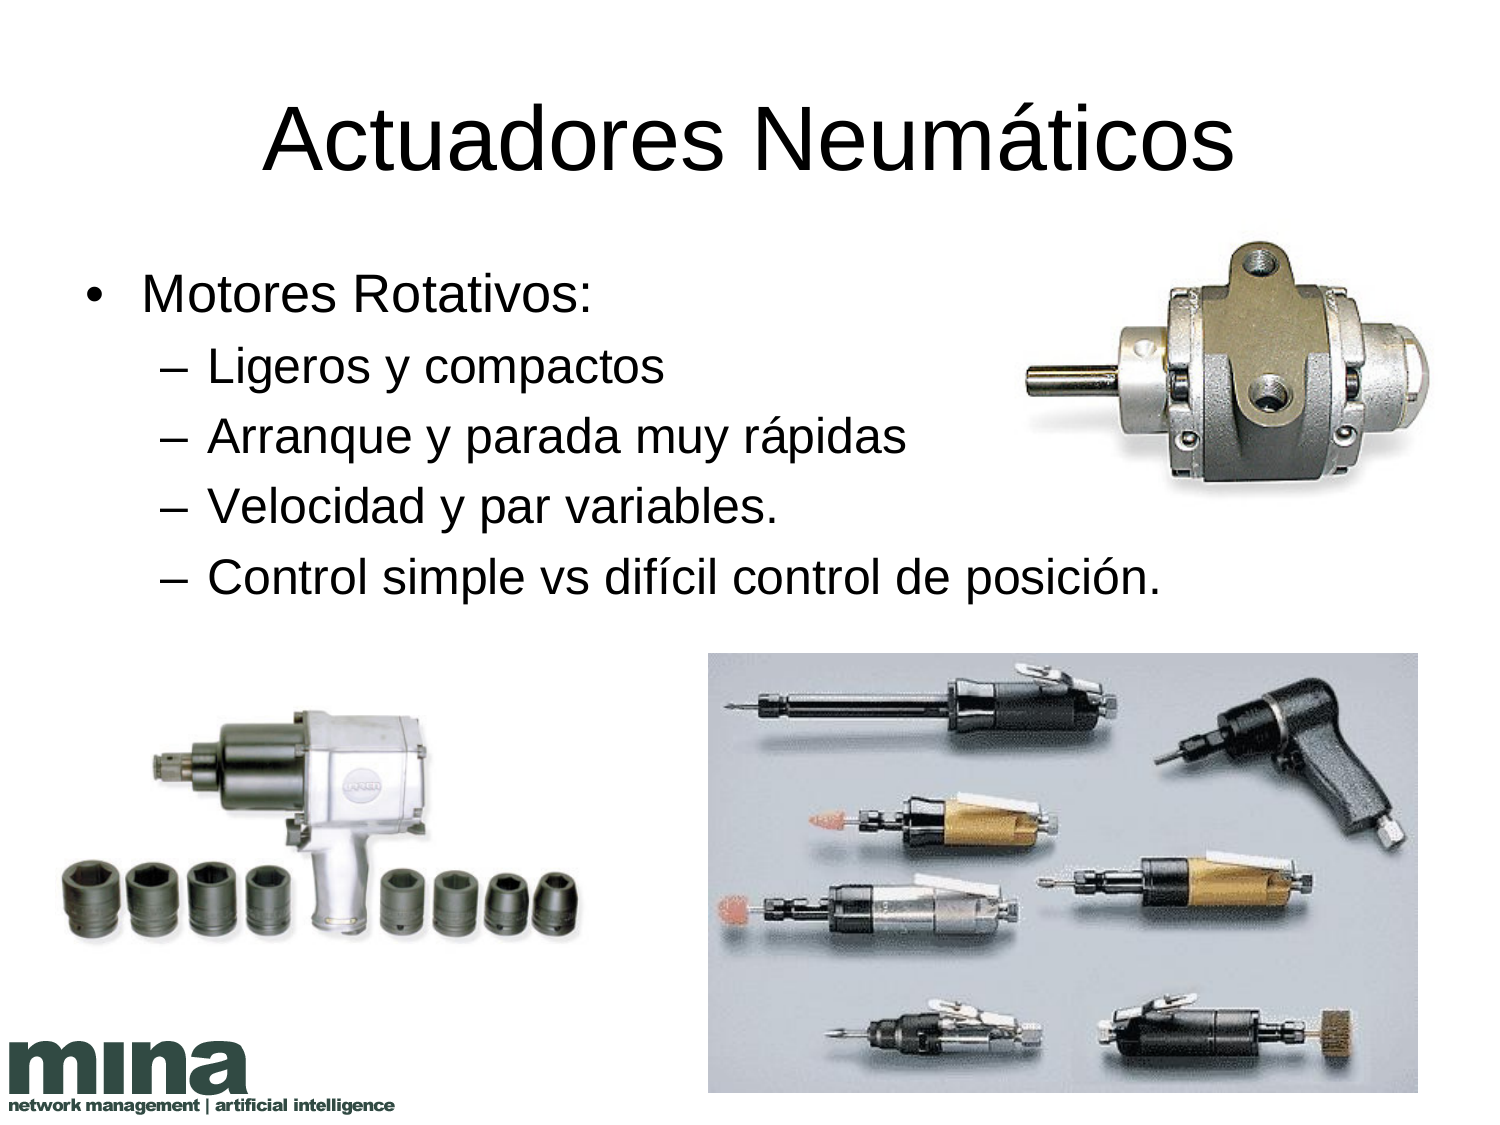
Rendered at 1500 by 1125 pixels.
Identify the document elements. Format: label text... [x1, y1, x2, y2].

list Motores Rotativos: Ligeros y compactos Arranque y parada muy rápidas Velocidad y par variables. Control simple vs difícil control de posición. [70, 261, 1447, 1004]
title Actuadores Neumáticos [75, 45, 1426, 233]
picture [708, 653, 1418, 1093]
picture [1003, 147, 1452, 596]
picture [0, 620, 591, 1119]
